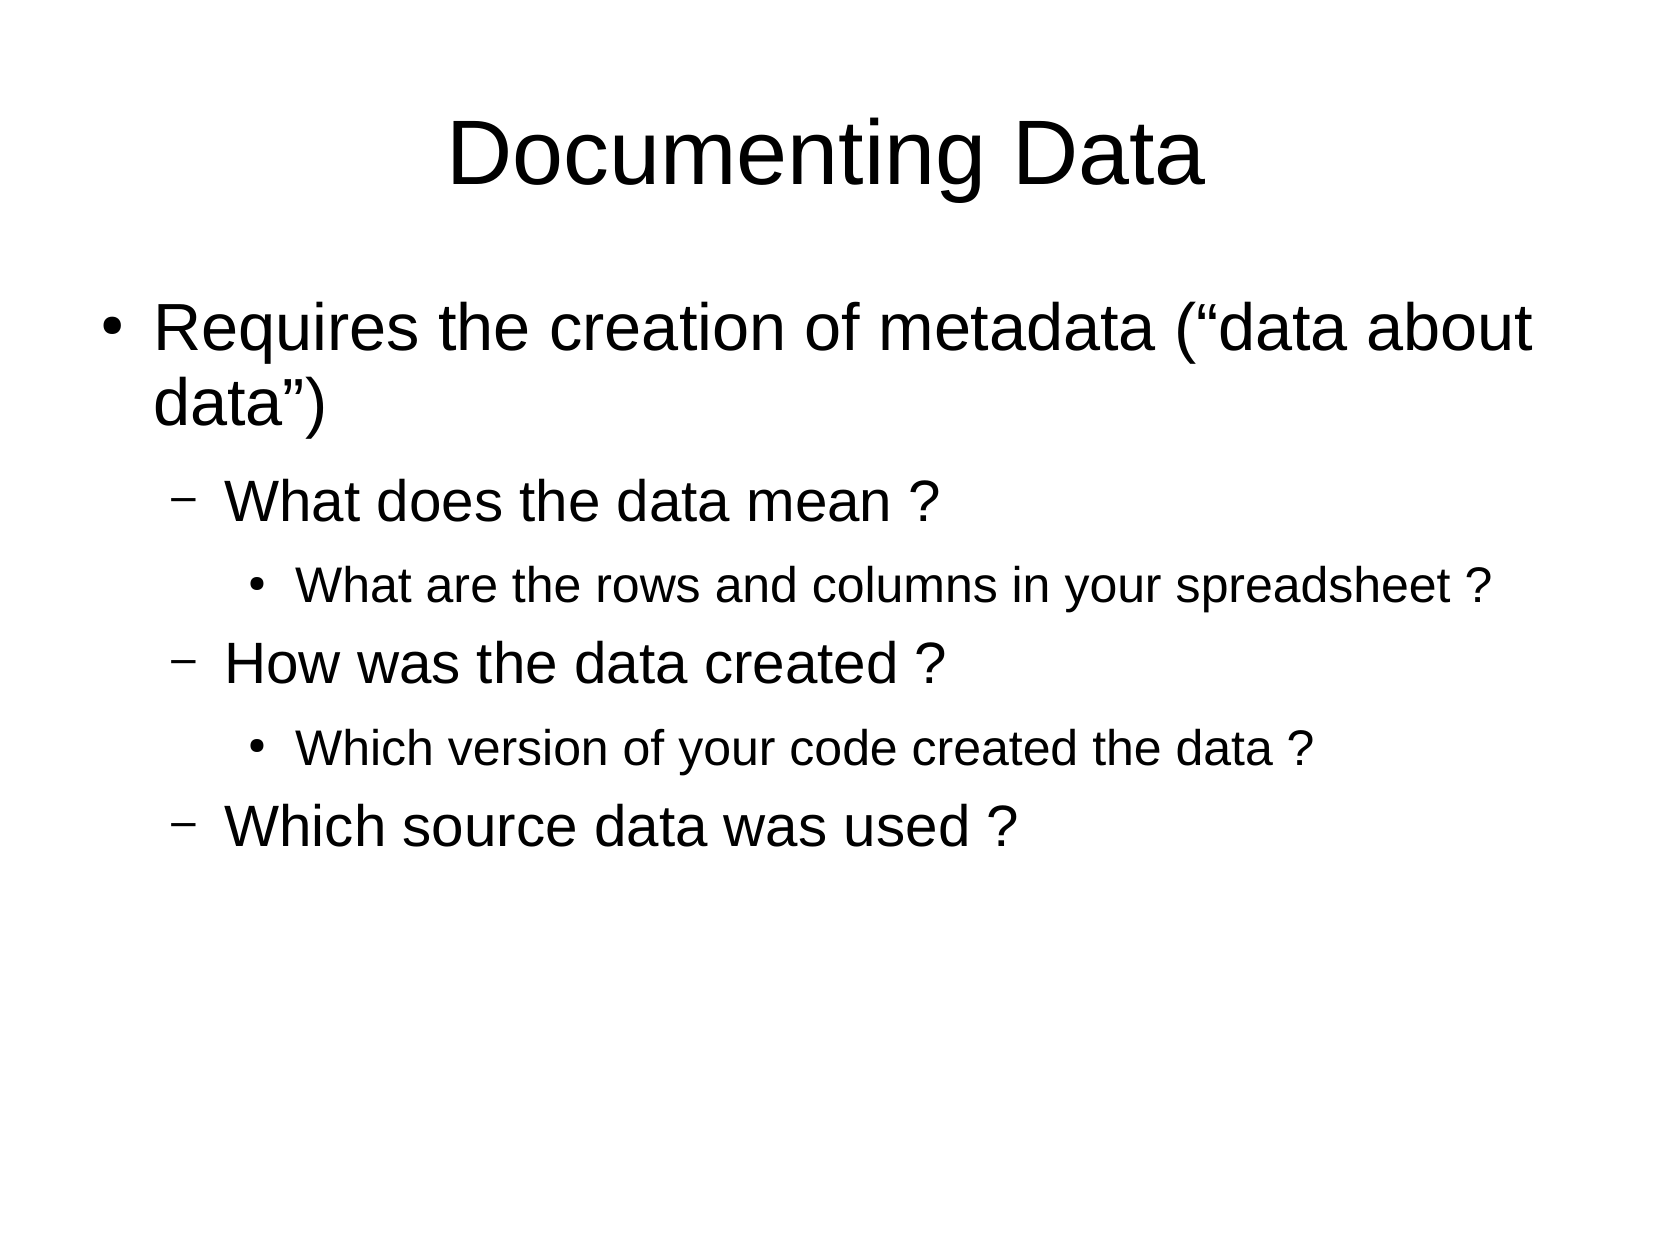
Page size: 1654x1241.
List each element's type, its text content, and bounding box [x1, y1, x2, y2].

title Documenting Data [82, 49, 1571, 257]
list Requires the creation of metadata (“data about data”) What does the data mean ? What are the rows and columns in your spreadsheet ? How was the data created ? Which version of your code created the data ? Which source data was used ? [82, 290, 1571, 1109]
